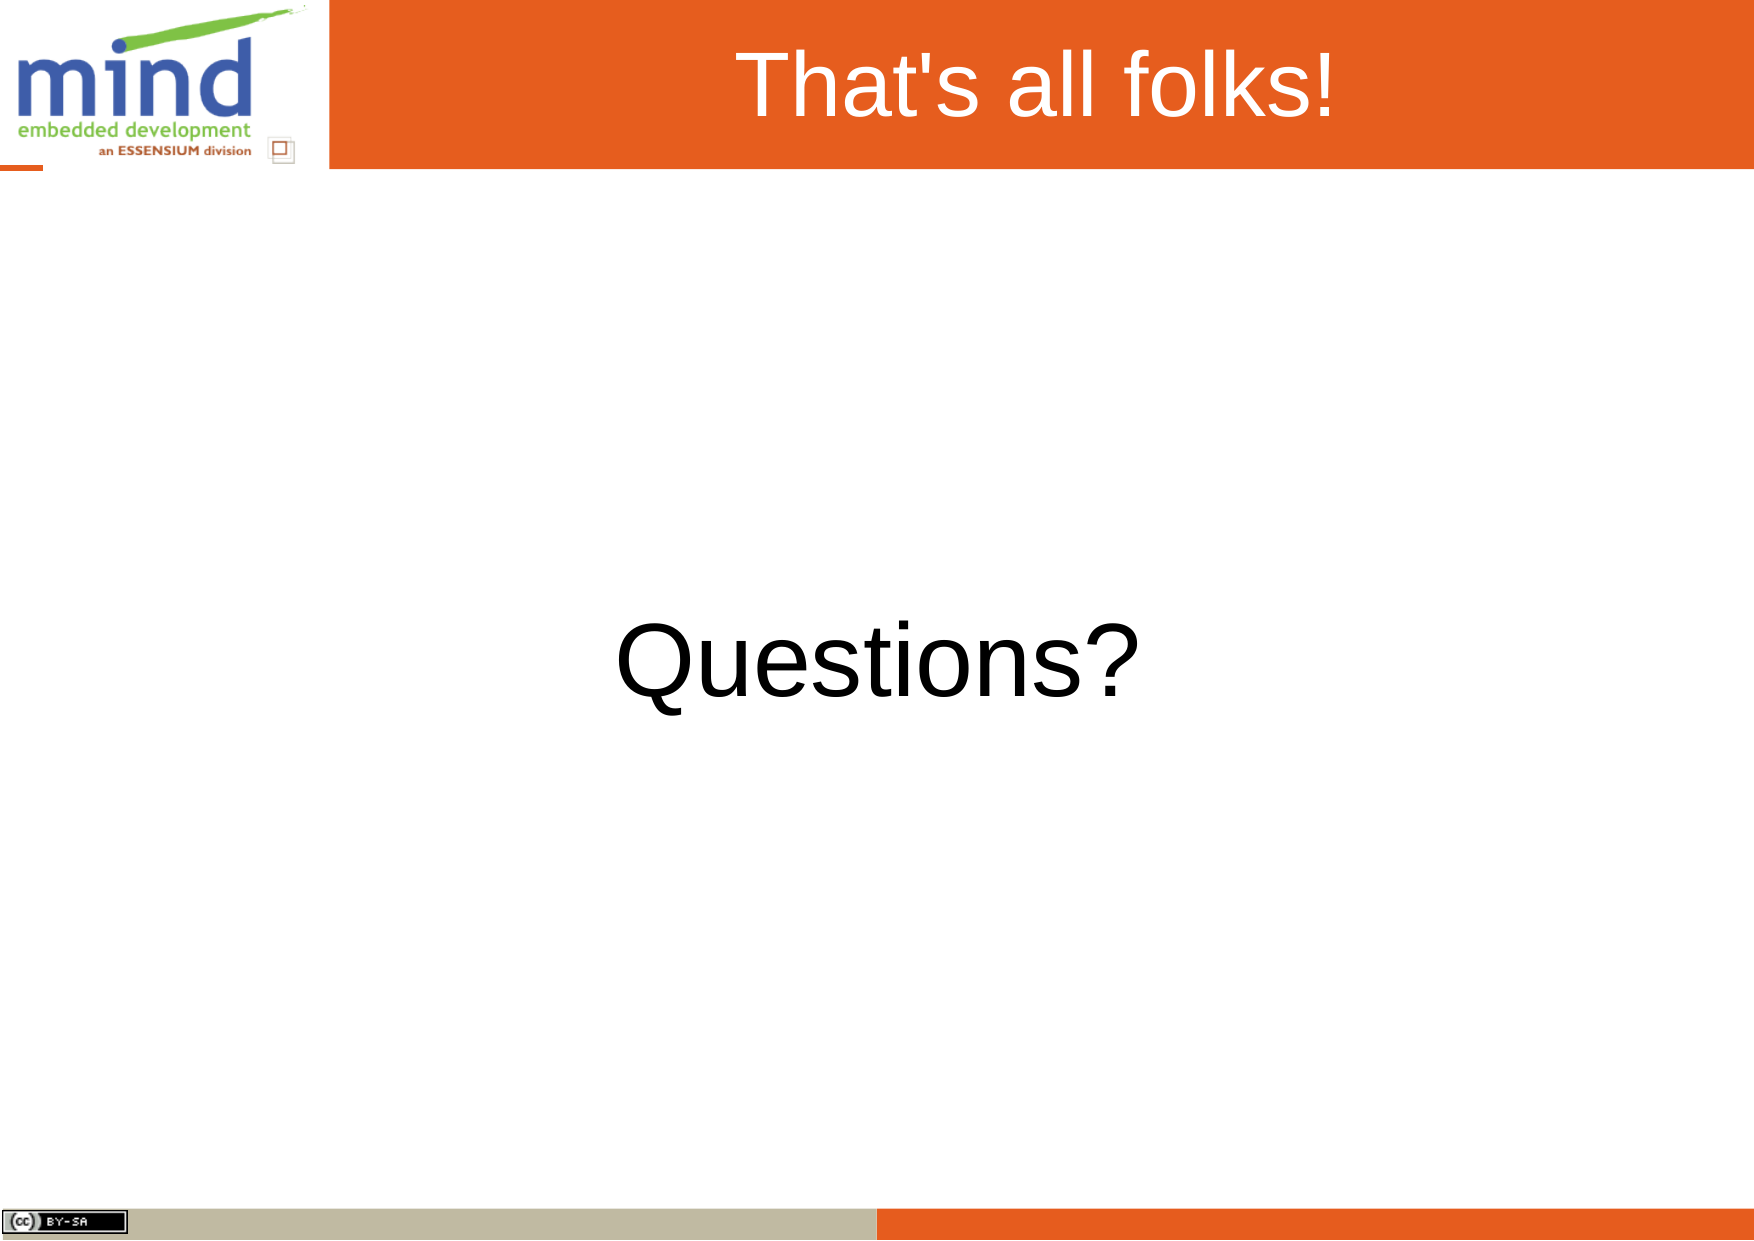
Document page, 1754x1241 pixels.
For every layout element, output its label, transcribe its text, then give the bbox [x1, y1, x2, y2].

title That's all folks! [329, 0, 1744, 170]
picture [2, 1210, 128, 1234]
picture [5, 5, 322, 164]
list Questions? [543, 602, 1276, 792]
